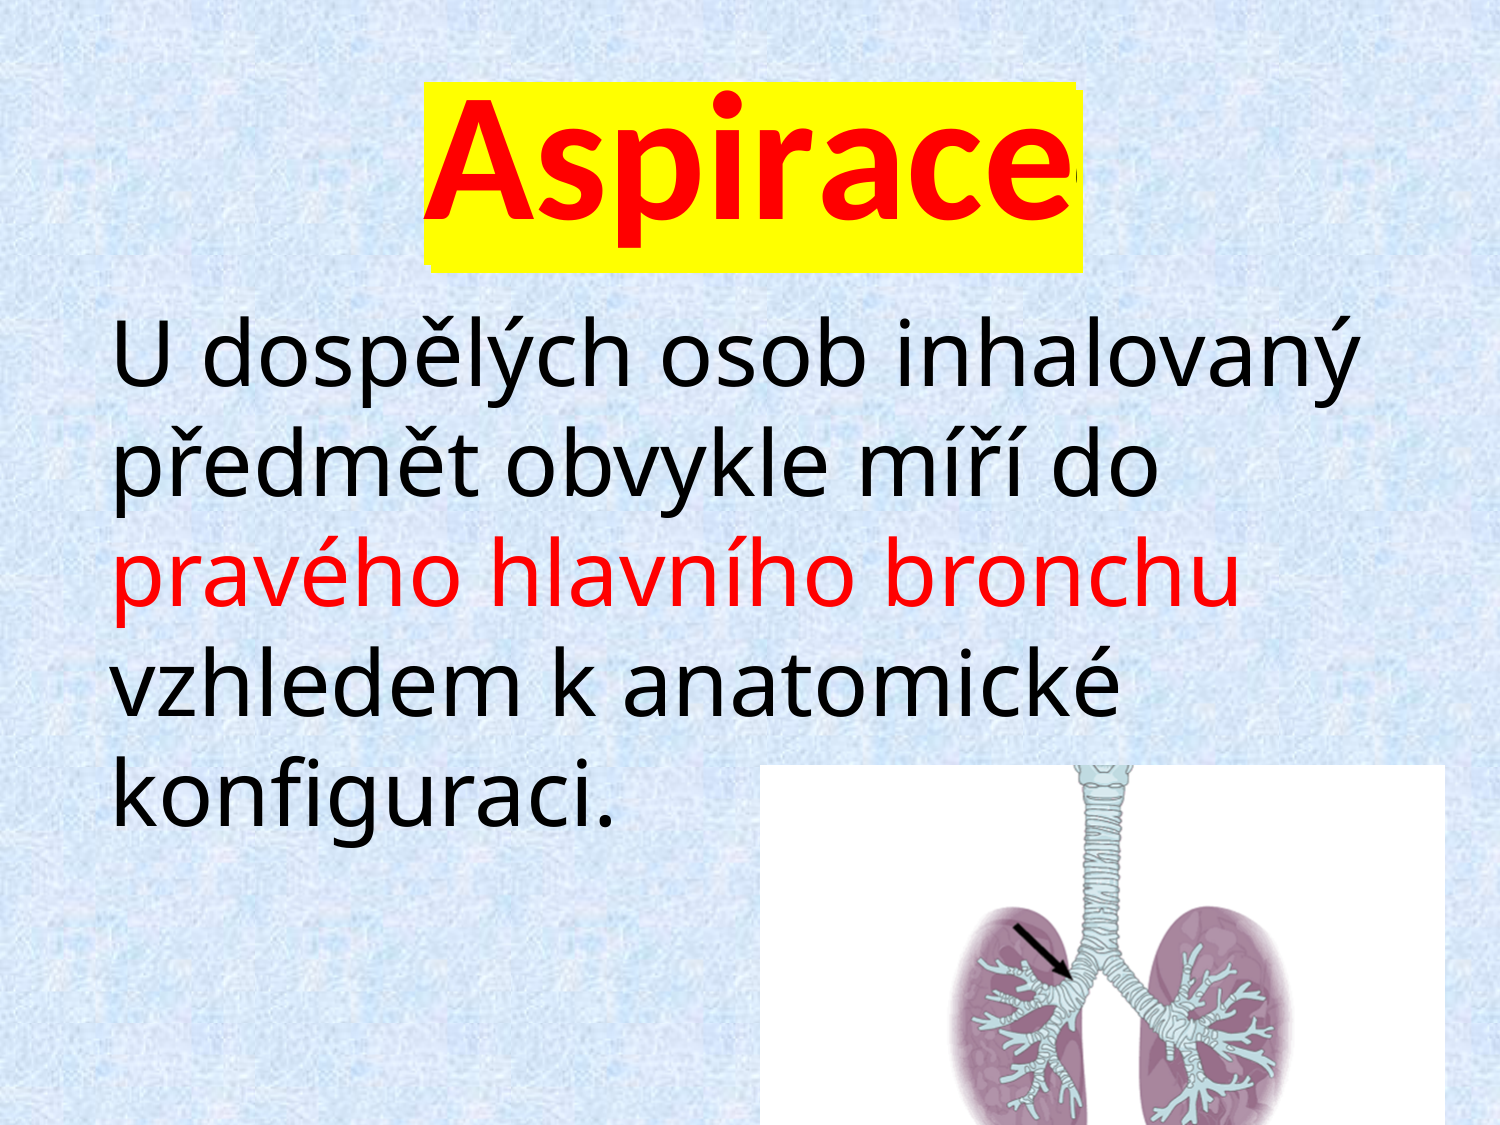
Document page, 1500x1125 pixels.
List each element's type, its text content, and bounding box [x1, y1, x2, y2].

list U dospělých osob inhalovaný předmět obvykle míří do pravého hlavního bronchu vzhledem k anatomické konfiguraci. [94, 287, 1445, 1060]
picture [760, 765, 1445, 1125]
title Aspirace [75, 28, 1426, 249]
